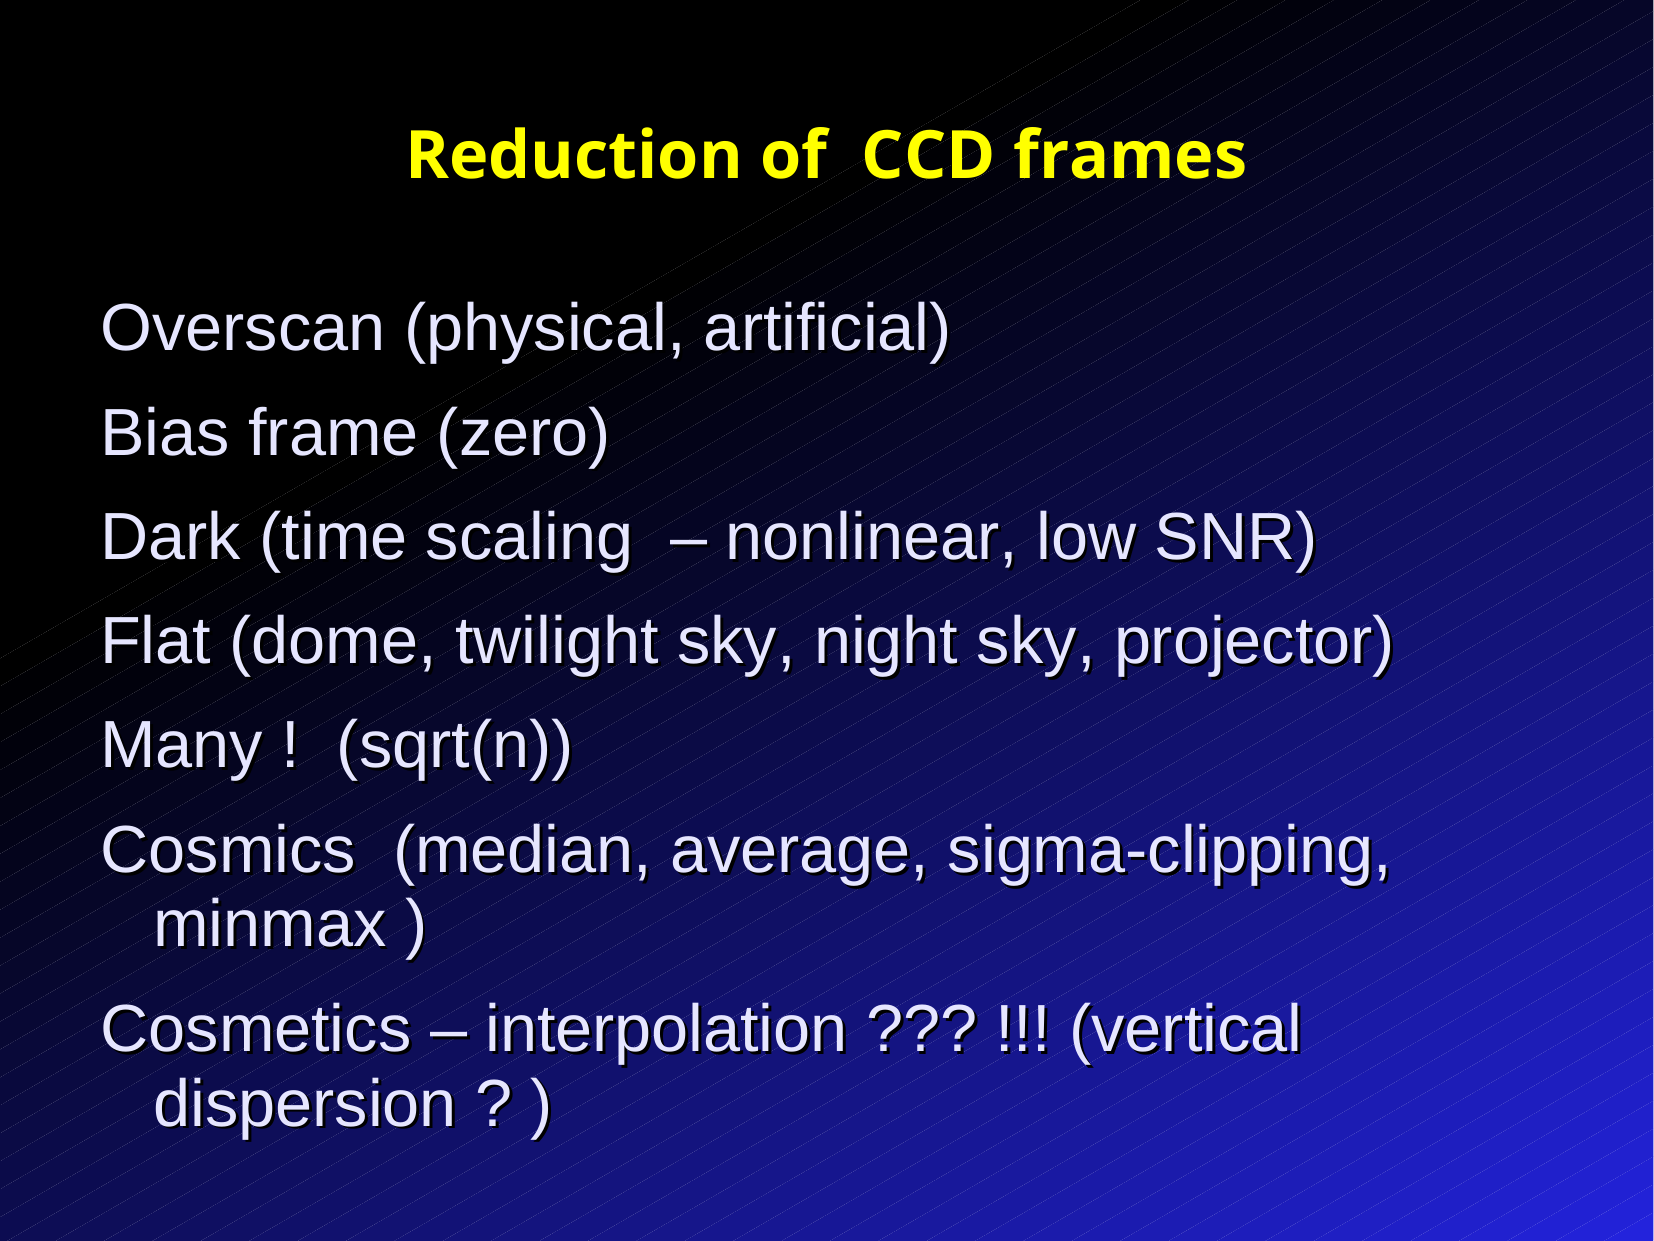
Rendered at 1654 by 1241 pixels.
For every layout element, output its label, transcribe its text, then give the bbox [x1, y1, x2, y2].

title Reduction of CCD frames [82, 49, 1571, 257]
list Overscan (physical, artificial) Bias frame (zero) Dark (time scaling – nonlinear, low SNR) Flat (dome, twilight sky, night sky, projector) Many ! (sqrt(n)) Cosmics (median, average, sigma-clipping, minmax ) Cosmetics – interpolation ??? !!! (vertical dispersion ? ) [82, 290, 1571, 1241]
